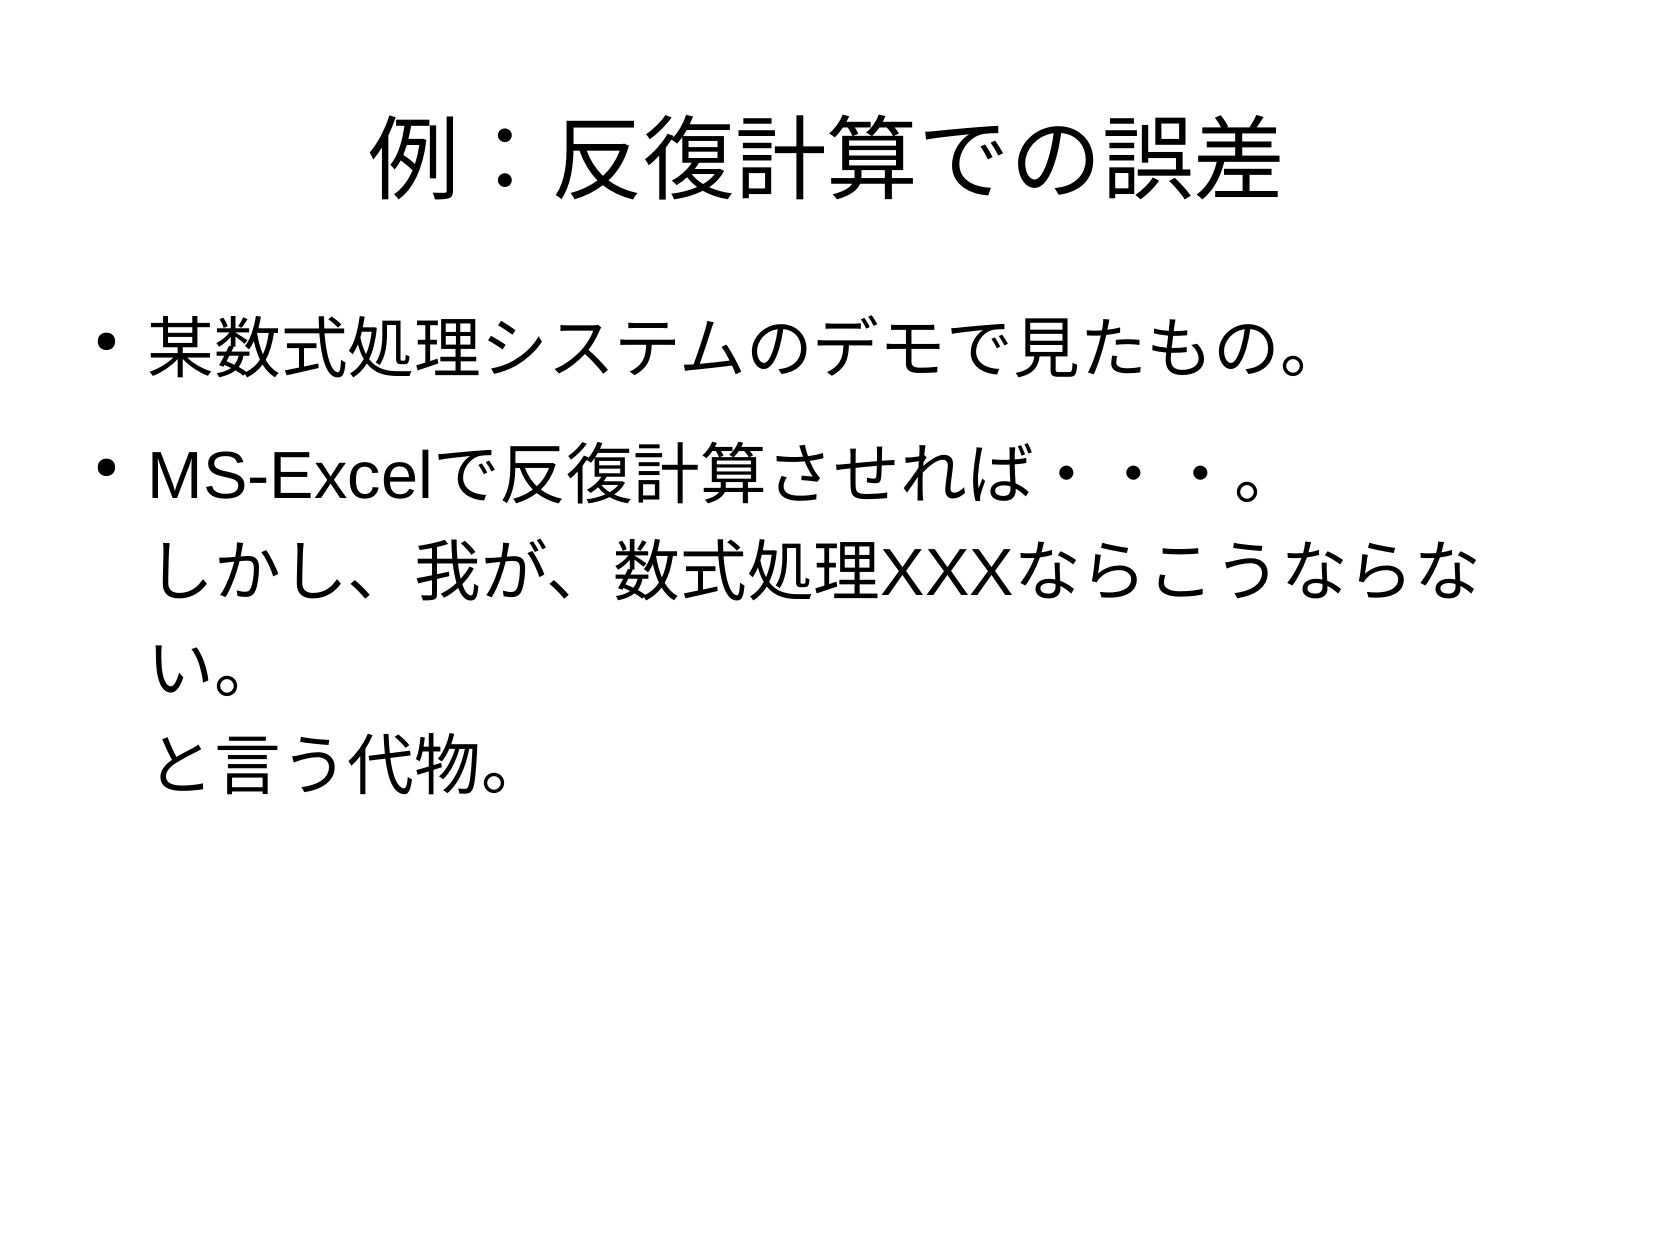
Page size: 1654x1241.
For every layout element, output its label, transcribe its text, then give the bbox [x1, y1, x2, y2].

list 某数式処理システムのデモで見たもの。 MS-Excelで反復計算させれば・・・。 しかし、我が、数式処理XXXならこうならない。 と言う代物。 [76, 295, 1565, 1114]
title 例：反復計算での誤差 [82, 49, 1571, 257]
